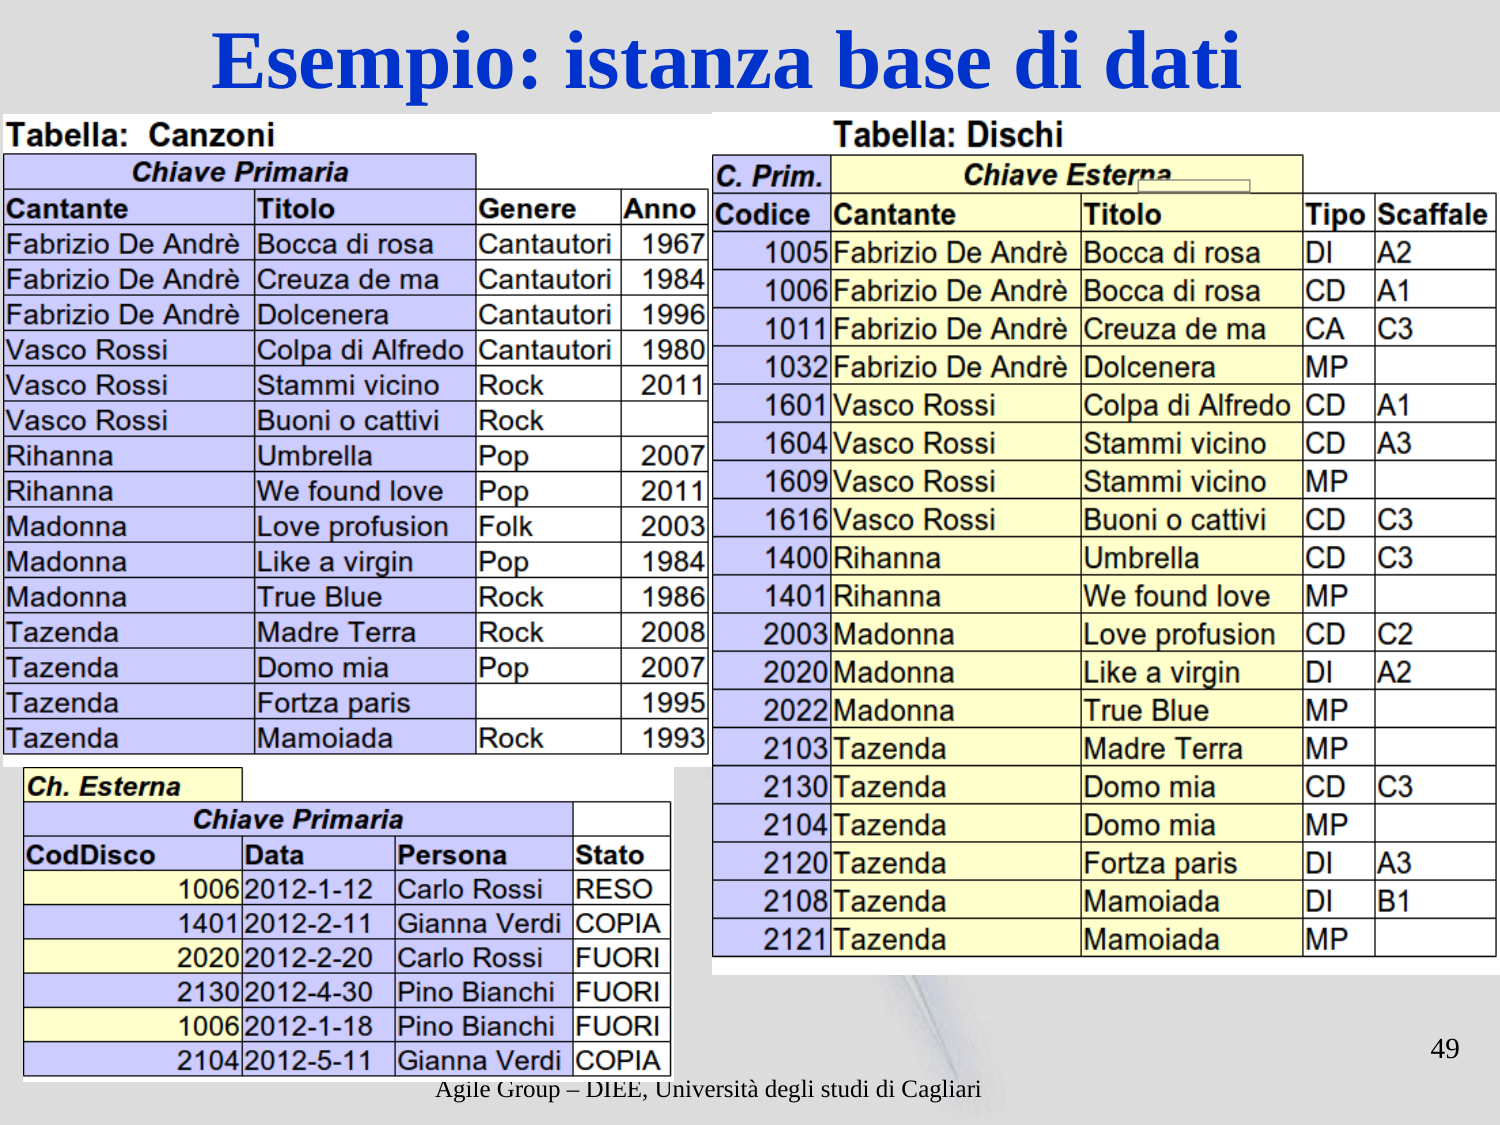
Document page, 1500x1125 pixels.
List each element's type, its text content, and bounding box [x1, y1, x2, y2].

picture [0, 0, 1500, 1125]
title Esempio: istanza base di dati [29, 6, 1426, 114]
